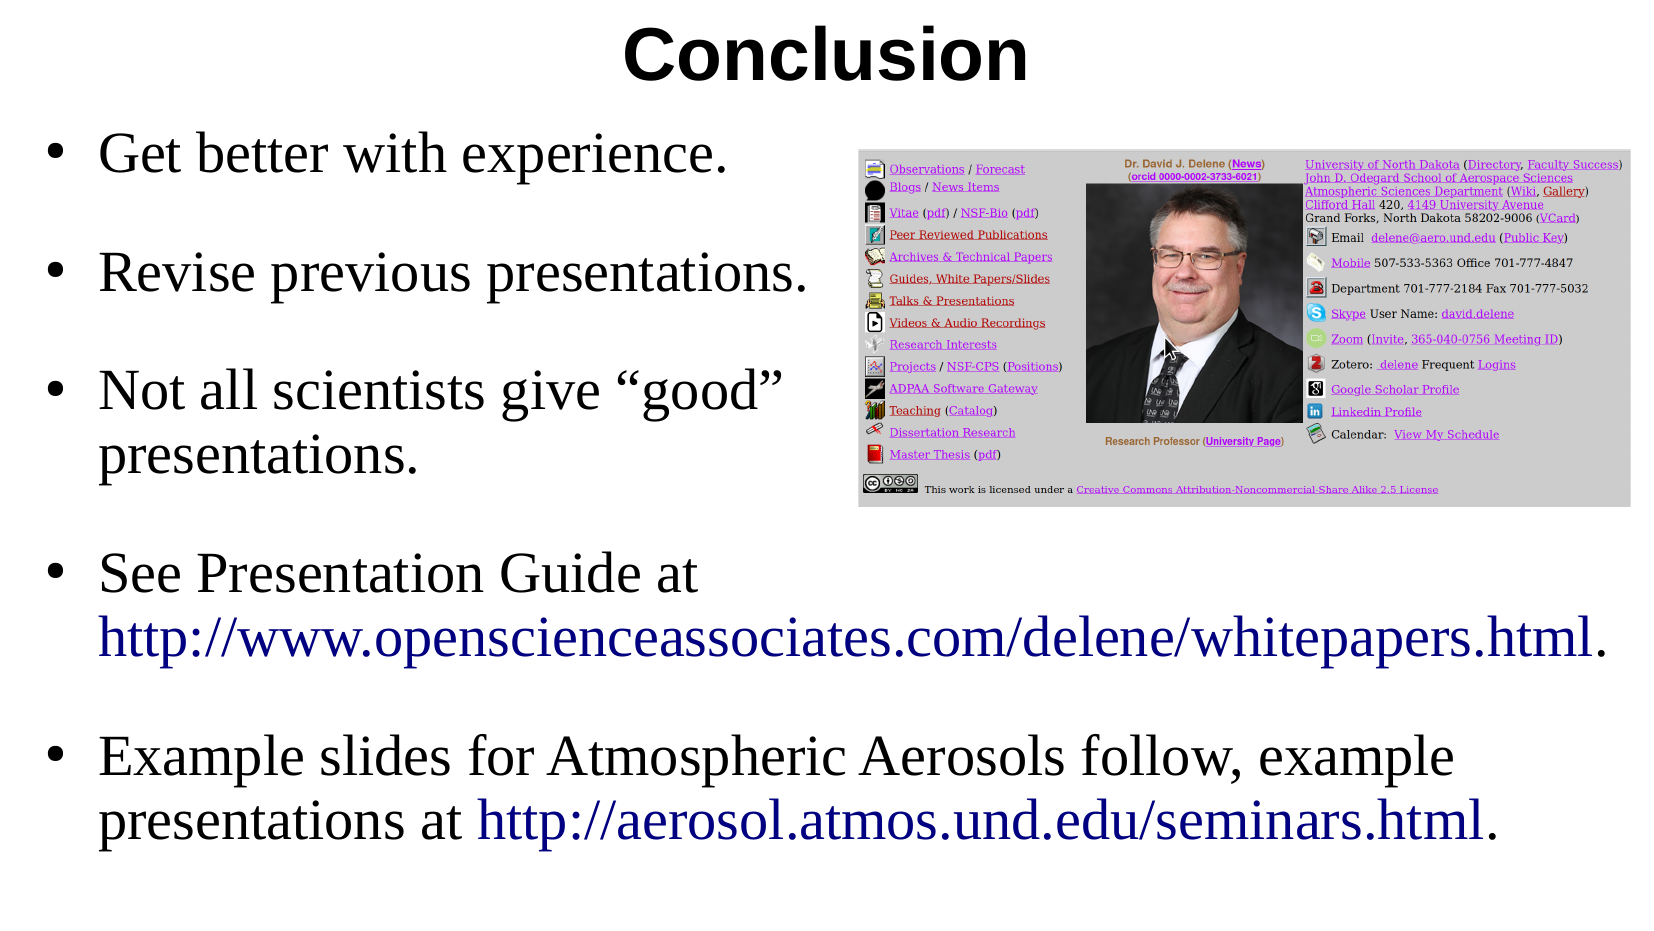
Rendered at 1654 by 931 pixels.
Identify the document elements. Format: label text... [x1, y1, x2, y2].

picture [858, 149, 1631, 507]
list See Presentation Guide at http://www.openscienceassociates.com/delene/whitepapers.html. Example slides for Atmospheric Aerosols follow, example presentations at http://aerosol.atmos.und.edu/seminars.html. [27, 540, 1621, 874]
title Conclusion [0, 3, 1654, 105]
list Get better with experience. Revise previous presentations. Not all scientists give “good” presentations. [27, 120, 826, 523]
